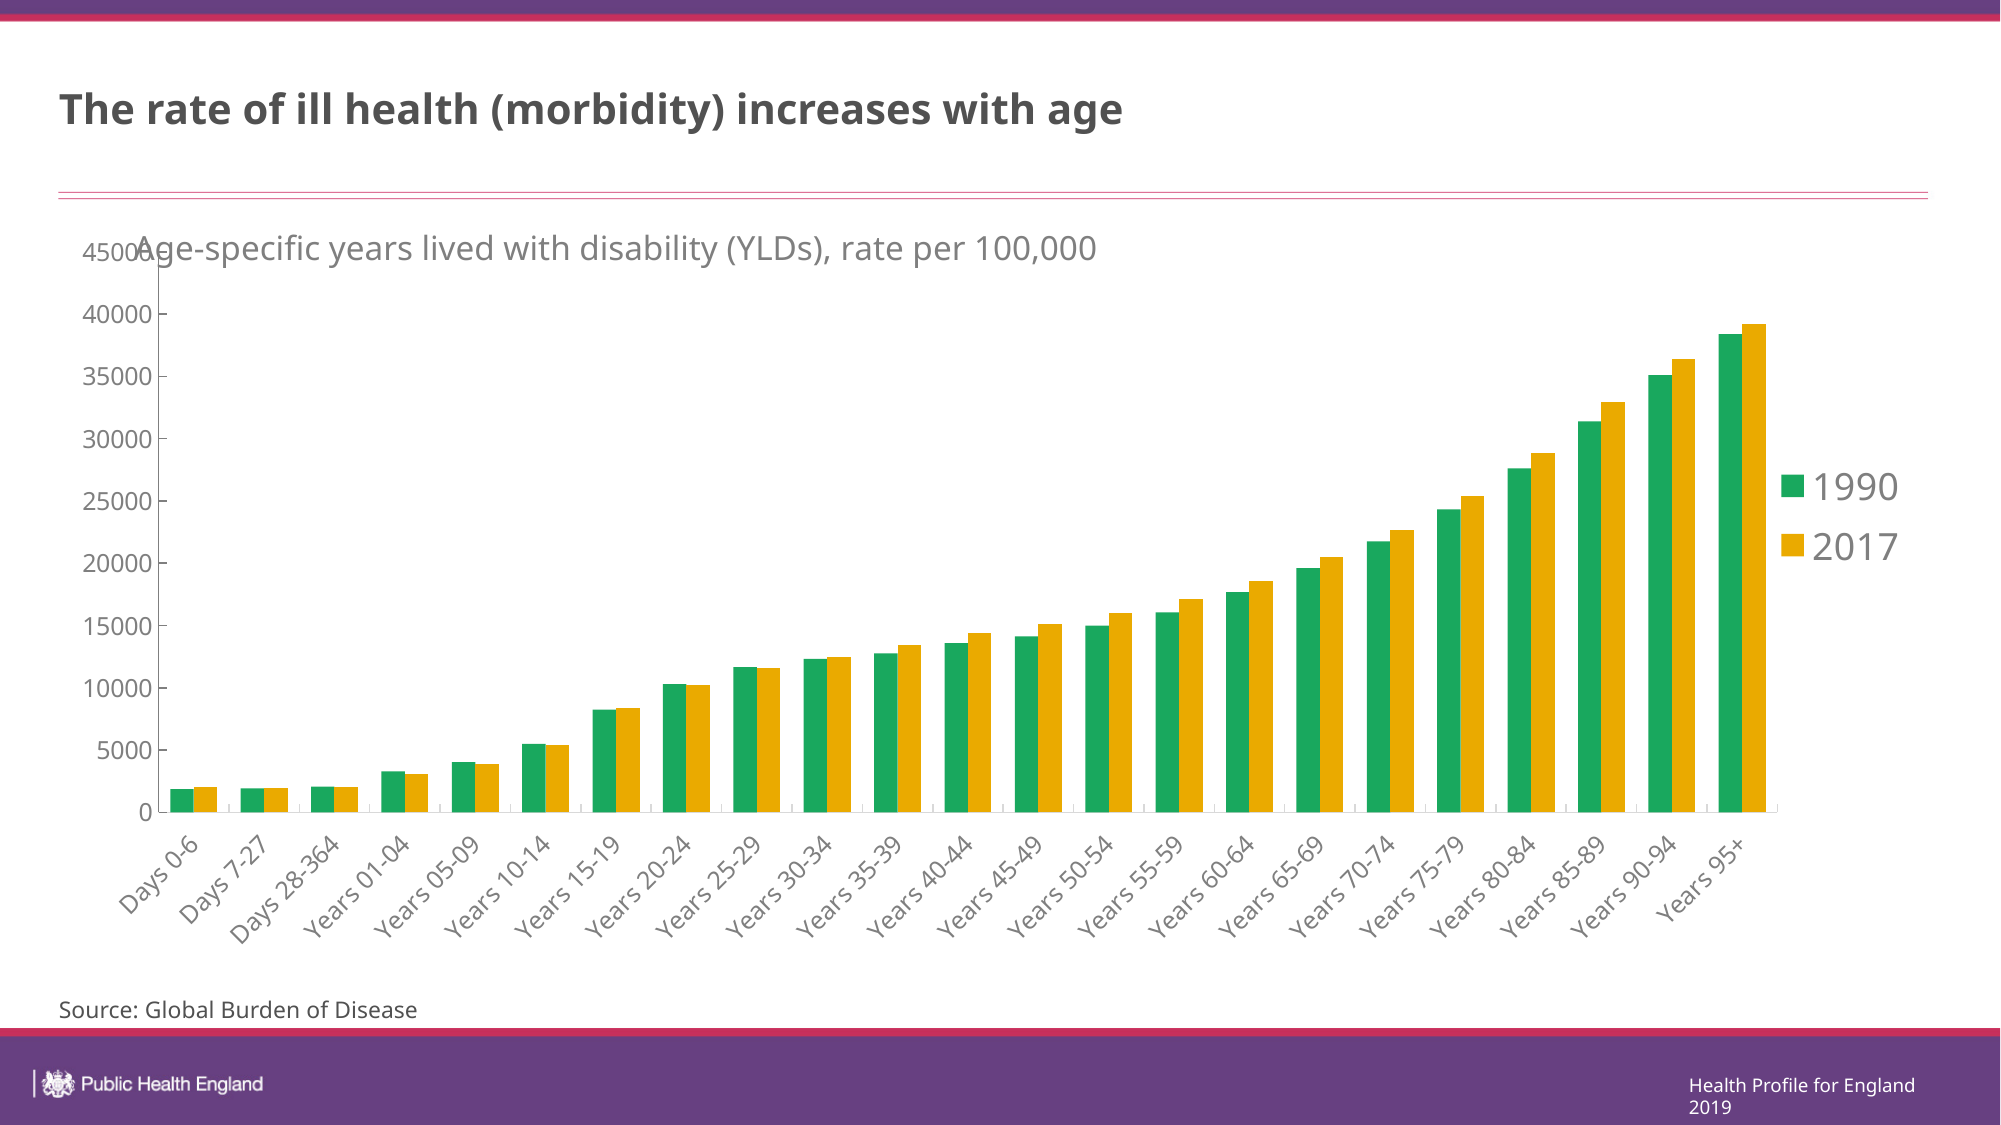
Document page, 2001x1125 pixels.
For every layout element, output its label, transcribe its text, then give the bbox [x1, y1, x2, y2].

text_box Source: Global Burden of Disease [43, 988, 719, 1032]
title The rate of ill health (morbidity) increases with age [43, 2, 1953, 219]
chart [43, 219, 1972, 967]
text_box Age-specific years lived with disability (YLDs), rate per 100,000 [118, 219, 1149, 292]
text_box Health Profile for England 2019 [1673, 1065, 1978, 1105]
